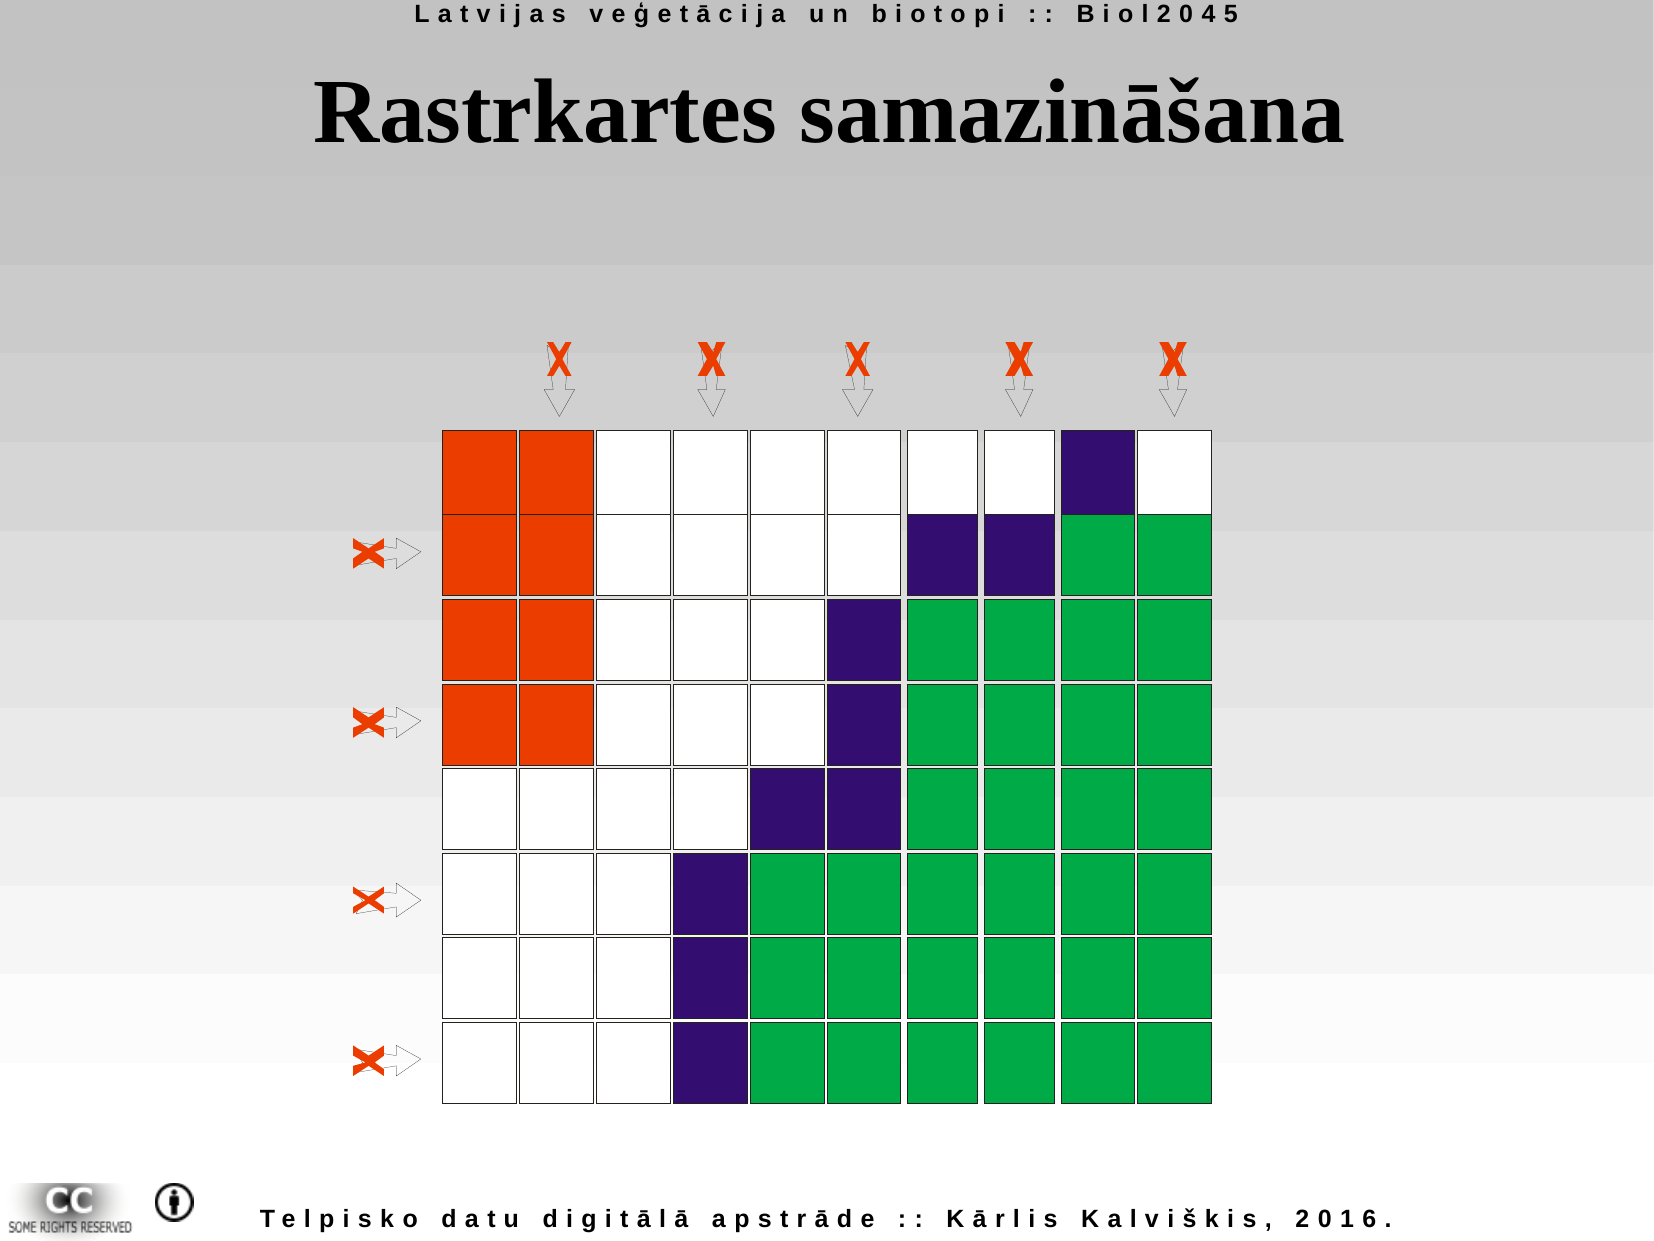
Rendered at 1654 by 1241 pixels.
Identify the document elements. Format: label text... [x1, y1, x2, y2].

picture [0, 0, 1654, 1241]
title Rastrkartes samazināšana [34, 61, 1626, 296]
